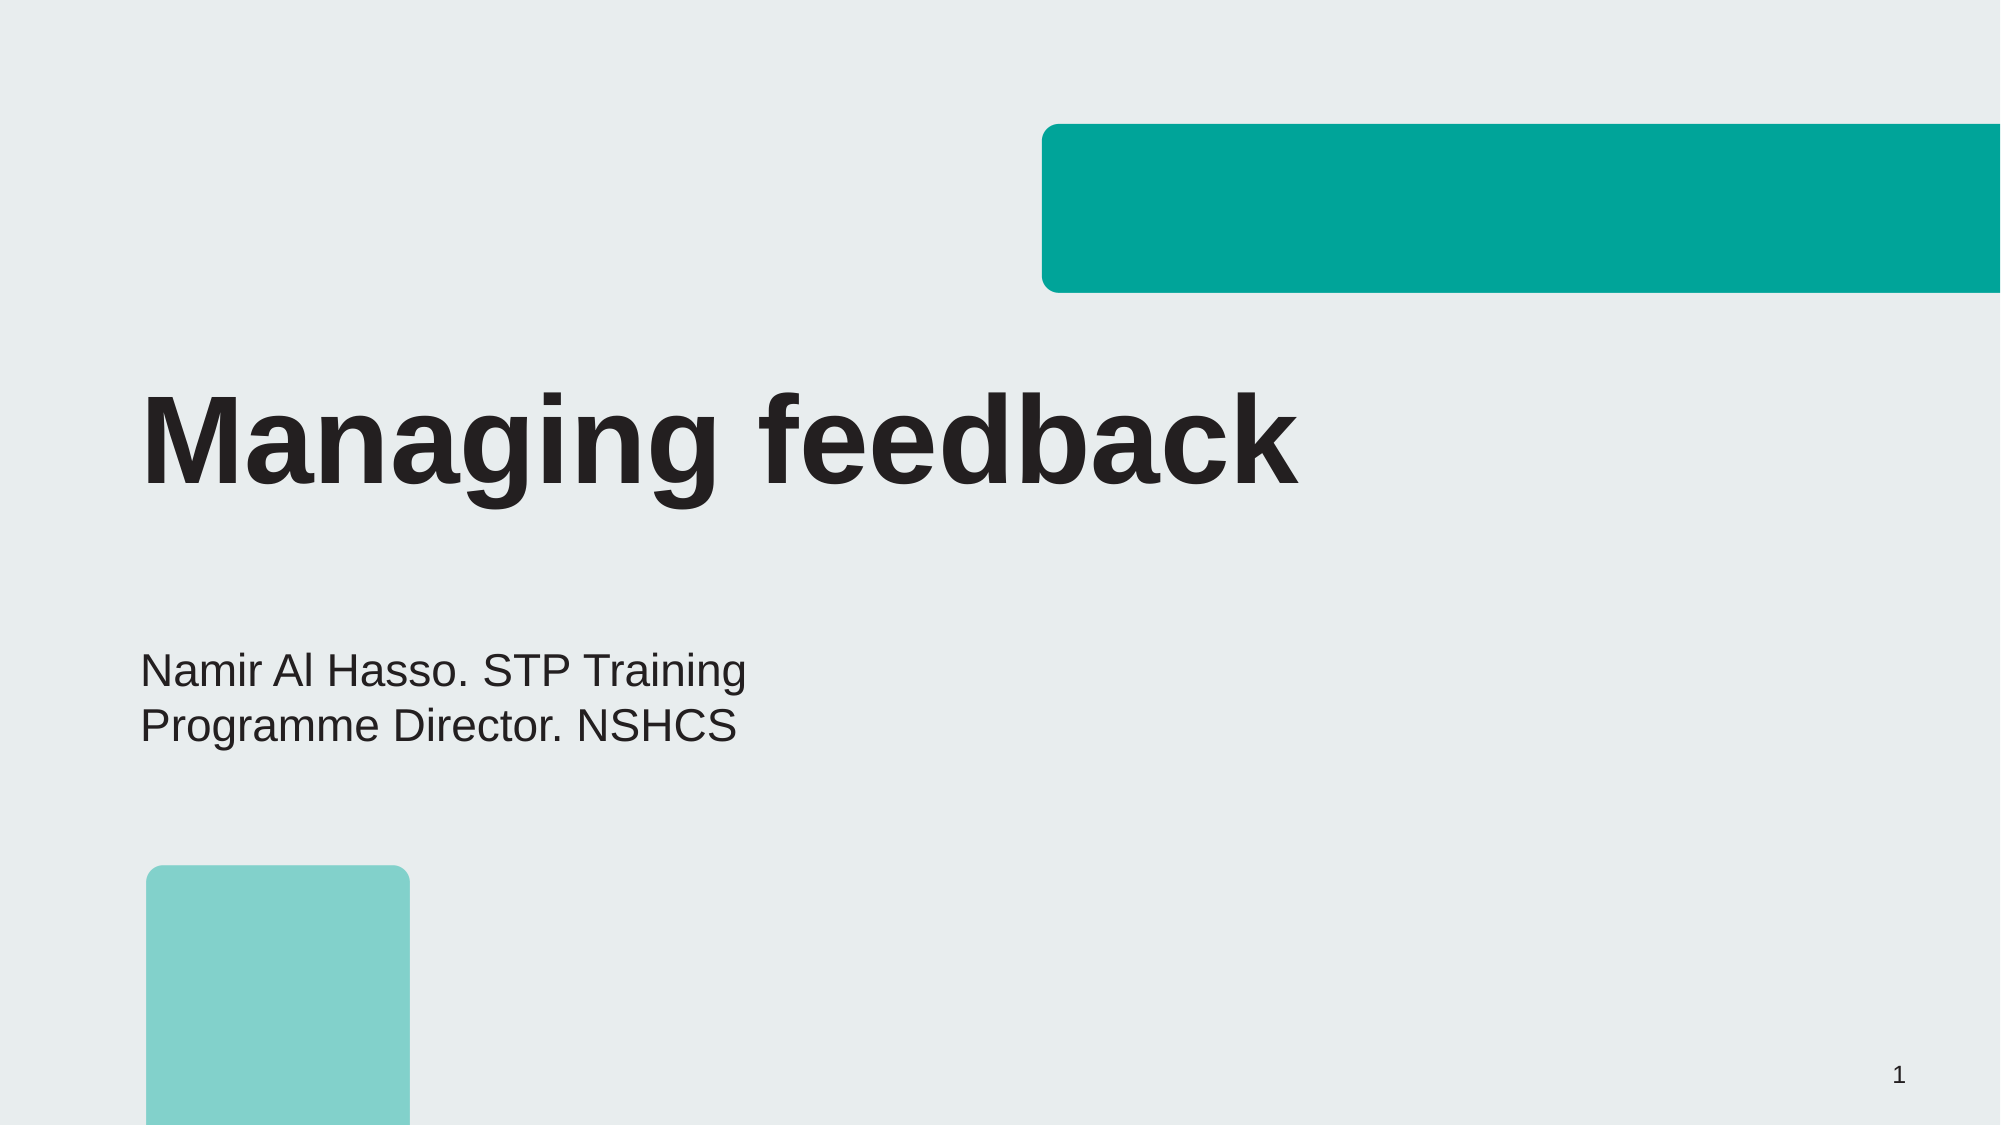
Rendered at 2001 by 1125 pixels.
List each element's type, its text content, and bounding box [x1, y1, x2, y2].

list Namir Al Hasso. STP Training Programme Director. NSHCS [140, 640, 1593, 788]
list Managing feedback [140, 314, 1430, 572]
